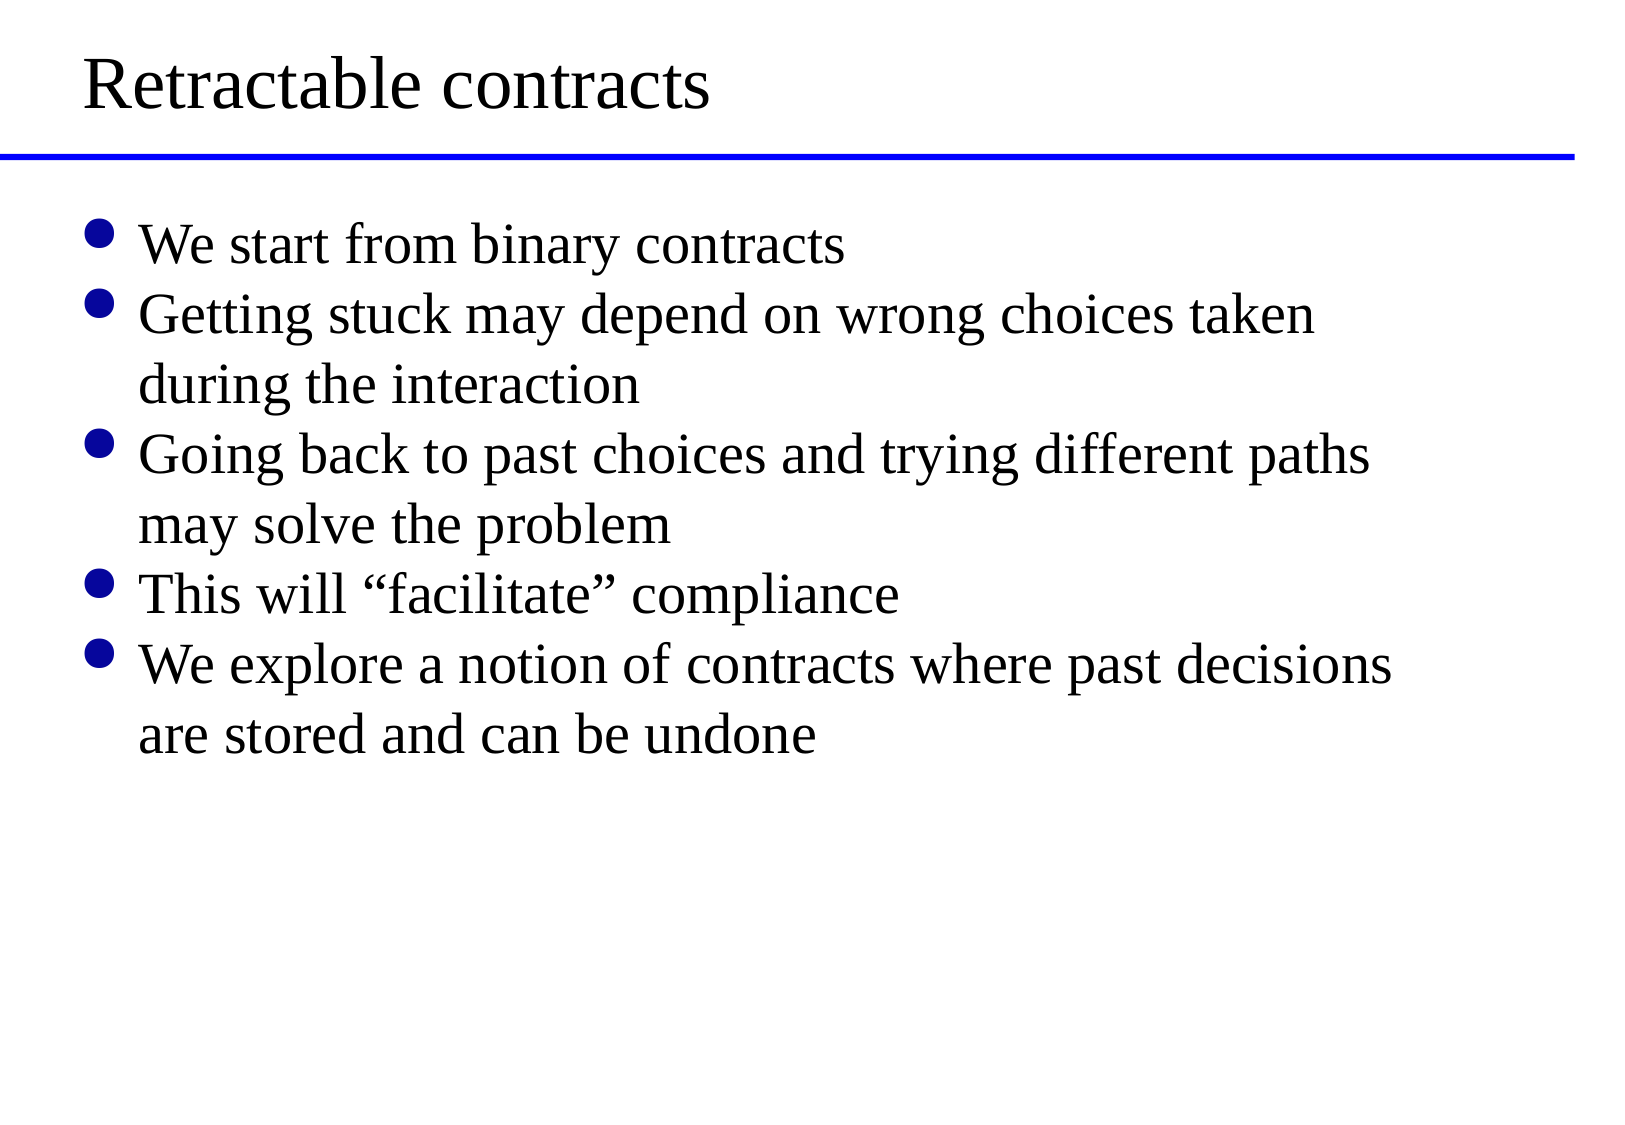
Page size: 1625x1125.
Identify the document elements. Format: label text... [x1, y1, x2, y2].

text_box We start from binary contracts Getting stuck may depend on wrong choices taken during the interaction Going back to past choices and trying different paths may solve the problem This will “facilitate” compliance We explore a notion of contracts where past decisions are stored and can be undone [67, 198, 1478, 1061]
text_box Retractable contracts [67, 27, 1544, 131]
